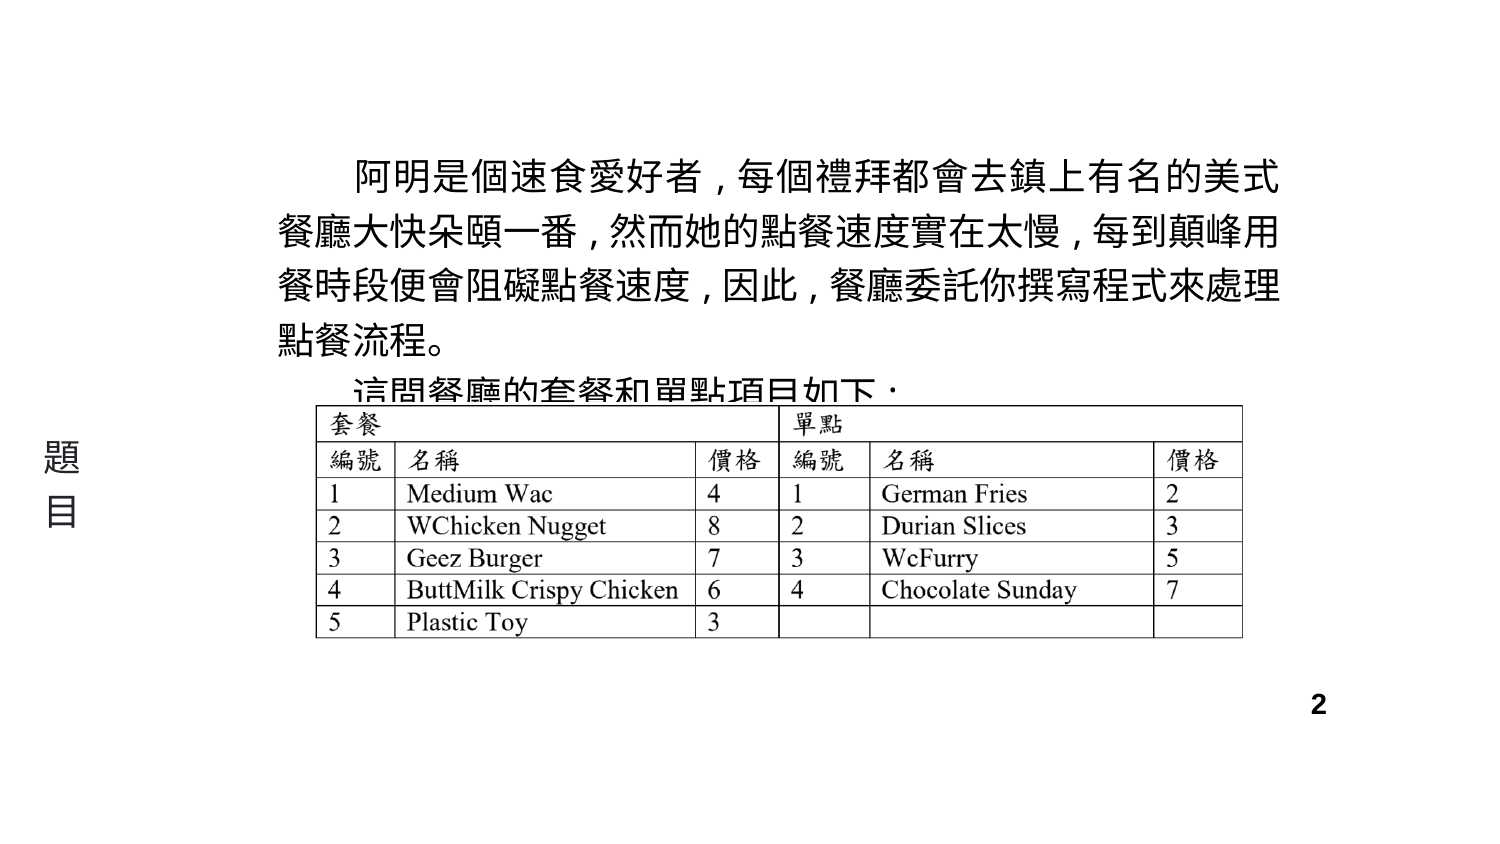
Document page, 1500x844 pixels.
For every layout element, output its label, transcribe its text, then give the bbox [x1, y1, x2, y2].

text_box 2 [1295, 672, 1386, 737]
text_box 阿明是個速食愛好者,每個禮拜都會去鎮上有名的美式餐廳大快朵頤一番,然而她的點餐速度實在太慢,每到顛峰用餐時段便會阻礙點餐速度,因此,餐廳委託你撰寫程式來處理點餐流程。 這間餐廳的套餐和單點項目如下: [262, 140, 1296, 522]
picture [313, 402, 1245, 640]
text_box 題 目 [28, 306, 210, 552]
